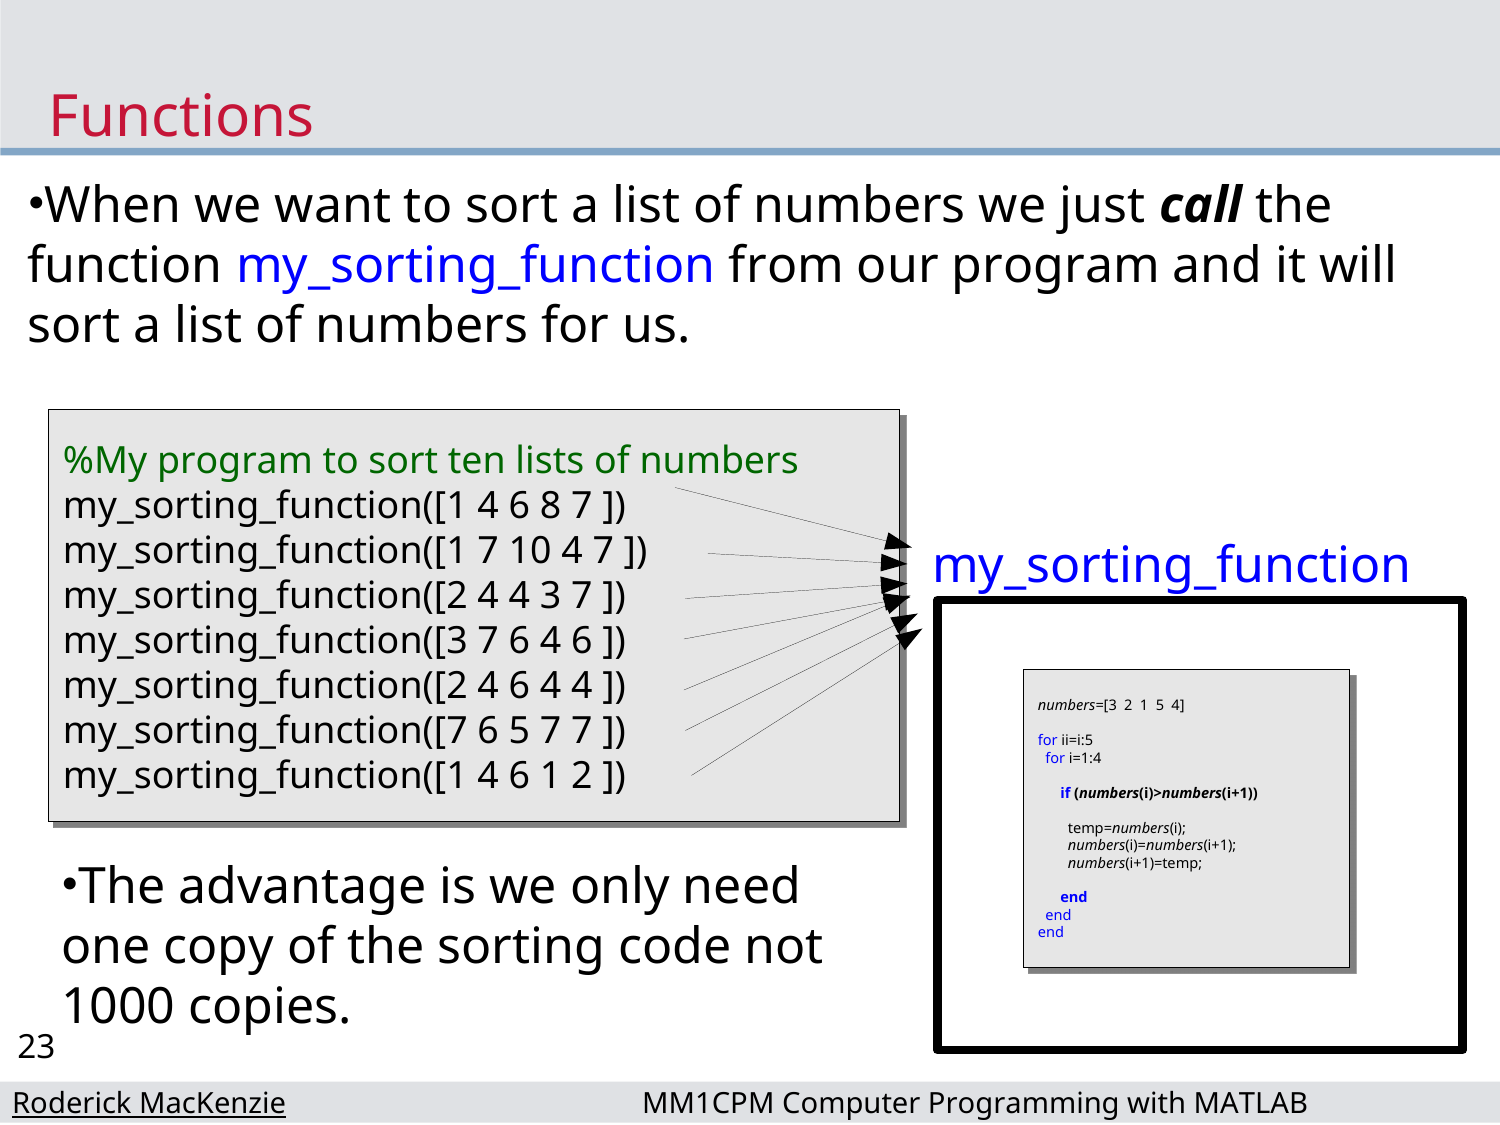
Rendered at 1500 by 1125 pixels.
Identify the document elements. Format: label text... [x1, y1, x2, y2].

text_box my_sorting_function [900, 525, 1463, 600]
text_box %My program to sort ten lists of numbers my_sorting_function([1 4 6 8 7 ]) my_sorting_function([1 7 10 4 7 ]) my_sorting_function([2 4 4 3 7 ]) my_sorting_function([3 7 6 4 6 ]) my_sorting_function([2 4 6 4 4 ]) my_sorting_function([7 6 5 7 7 ]) my_sorting_function([1 4 6 1 2 ]) [48, 409, 900, 822]
text_box When we want to sort a list of numbers we just call the function my_sorting_function from our program and it will sort a list of numbers for us. [12, 165, 1500, 601]
text_box The advantage is we only need one copy of the sorting code not 1000 copies. [46, 845, 910, 1041]
title Functions [34, 61, 1263, 165]
text_box <number> [2, 1017, 218, 1088]
text_box numbers=[3 2 1 5 4] for ii=i:5 for i=1:4 if (numbers(i)>numbers(i+1)) temp=numbers(i); numbers(i)=numbers(i+1); numbers(i+1)=temp; end end end [1023, 669, 1350, 968]
